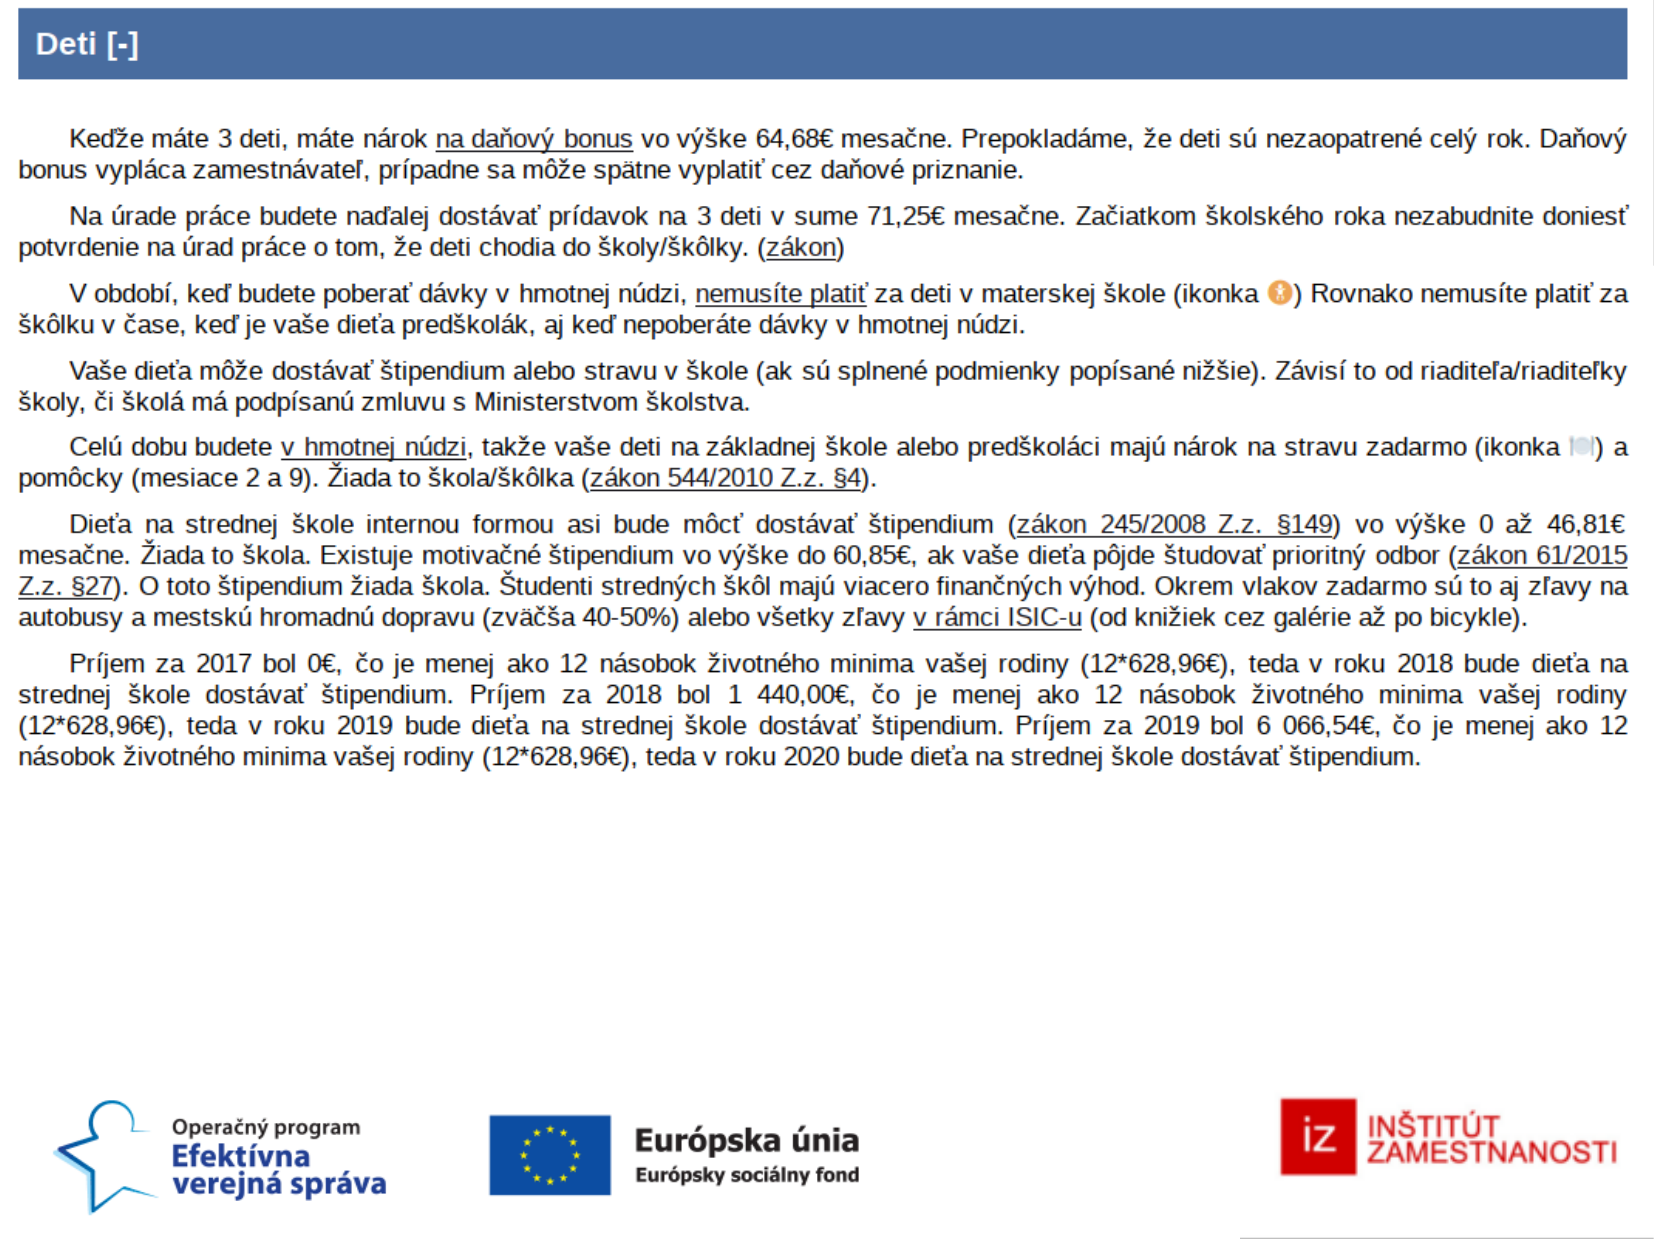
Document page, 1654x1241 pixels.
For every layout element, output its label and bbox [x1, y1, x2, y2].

picture [0, 0, 1654, 798]
picture [1240, 1033, 1654, 1241]
picture [29, 1062, 886, 1241]
